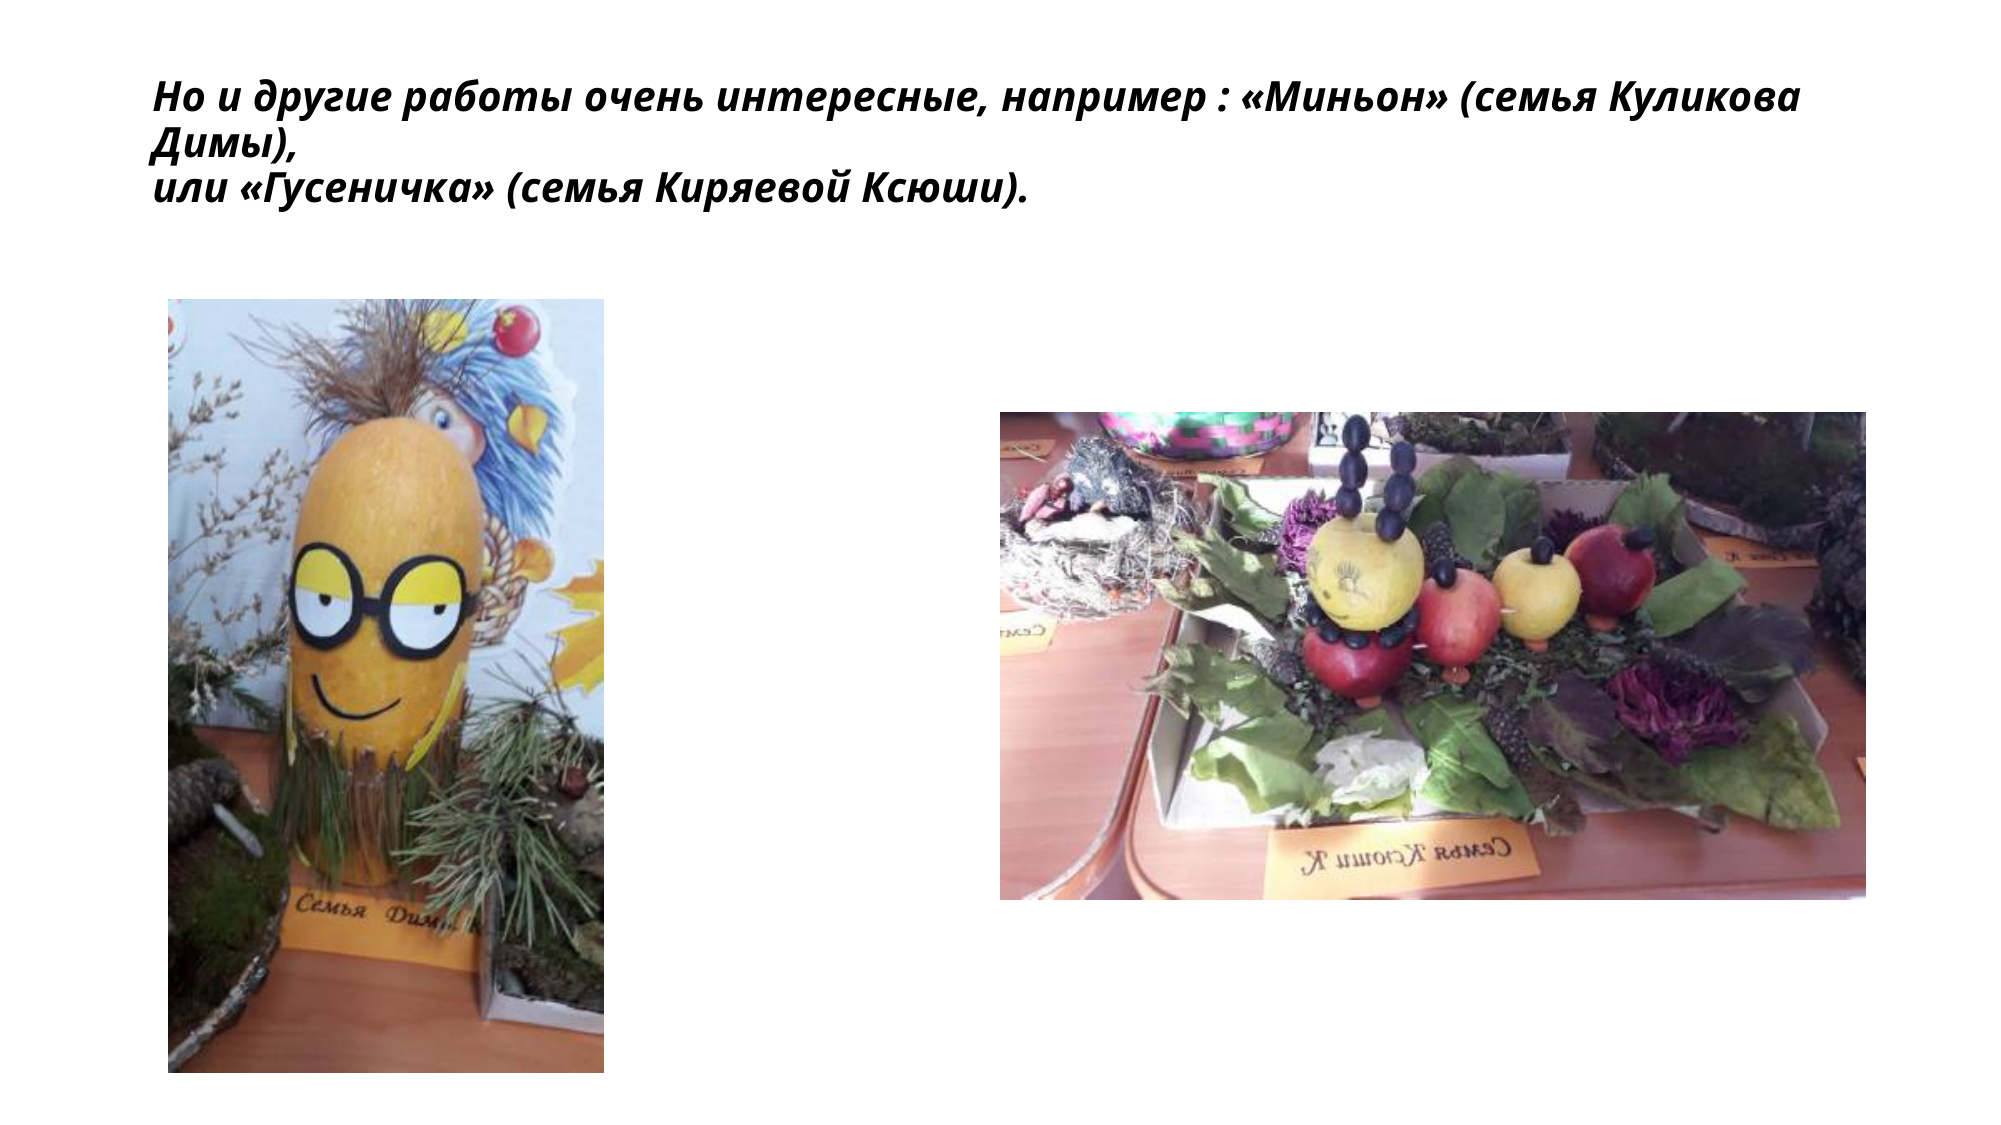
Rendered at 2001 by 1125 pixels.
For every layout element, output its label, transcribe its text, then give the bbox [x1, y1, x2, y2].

picture [1000, 412, 1866, 900]
title Но и другие работы очень интересные, например : «Миньон» (семья Куликова Димы), или «Гусеничка» (семья Киряевой Ксюши). [137, 59, 1863, 278]
picture [168, 299, 604, 1073]
